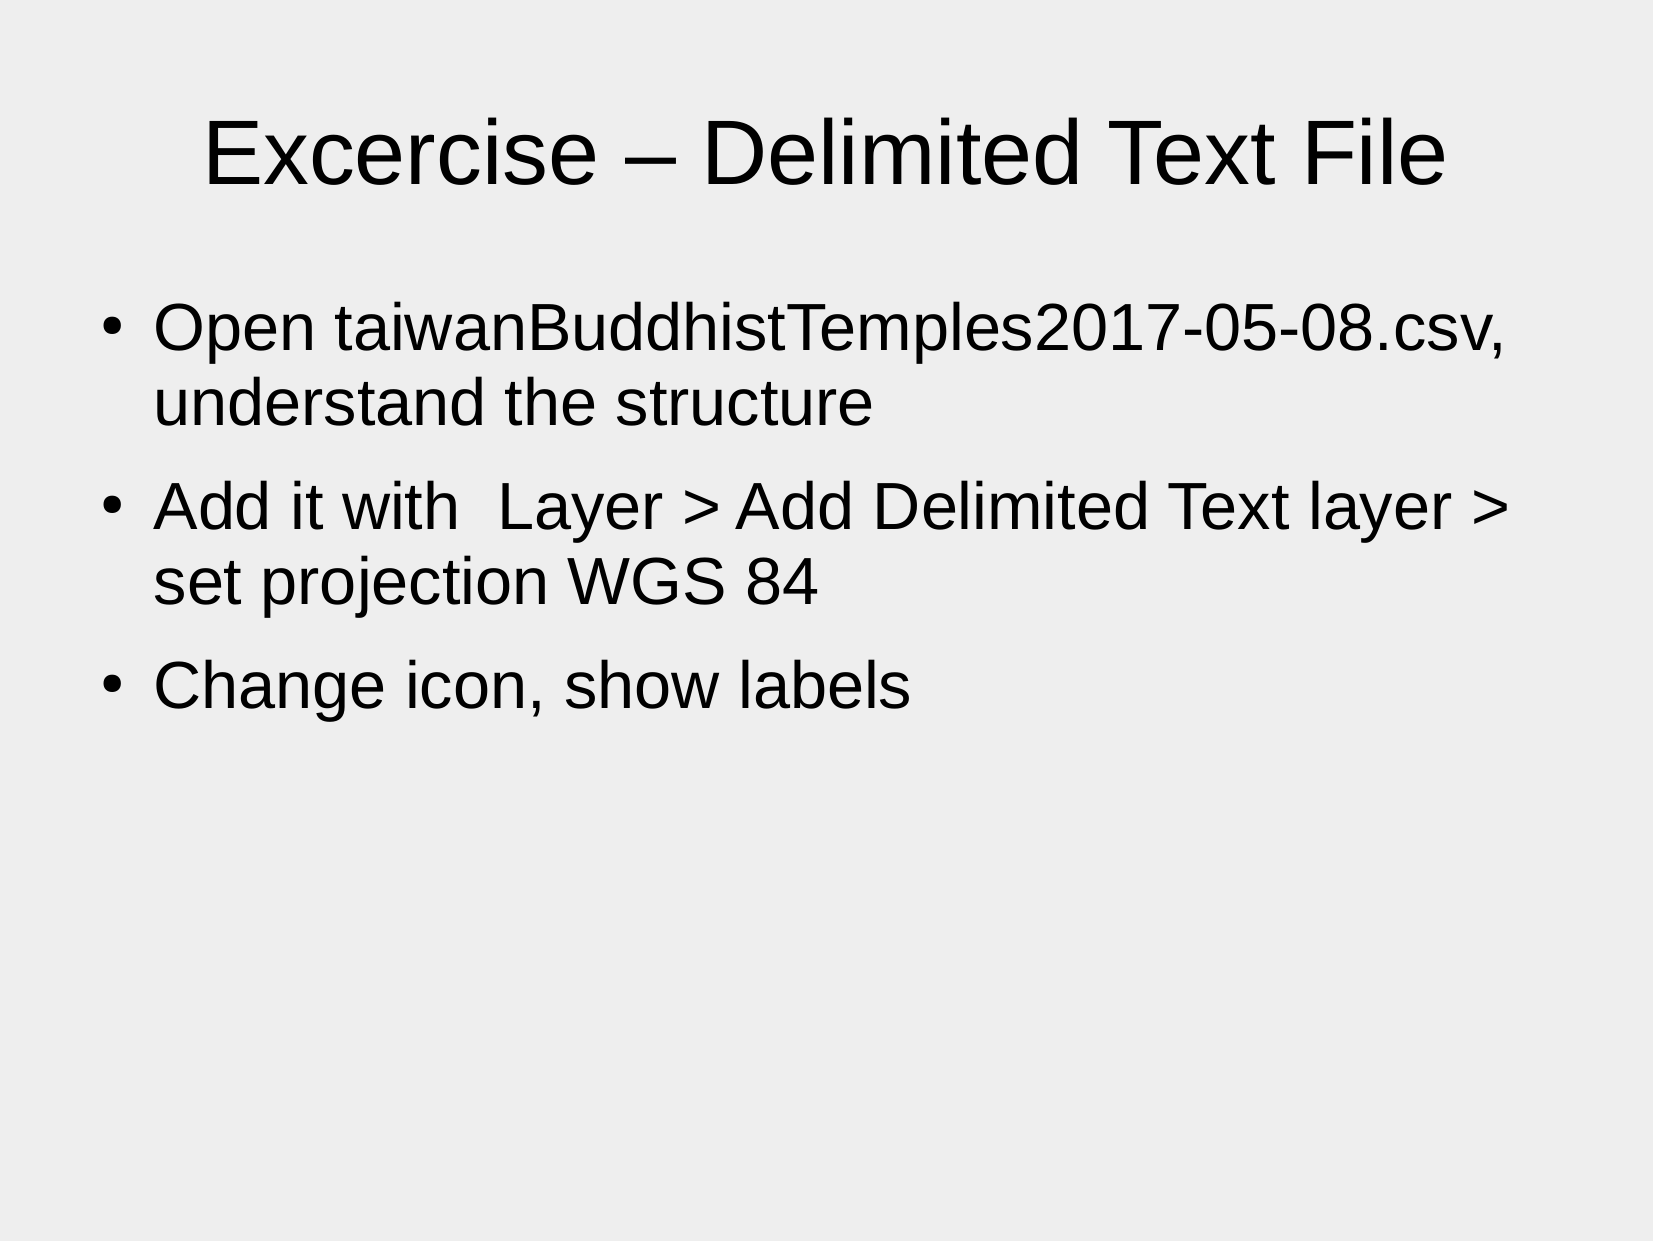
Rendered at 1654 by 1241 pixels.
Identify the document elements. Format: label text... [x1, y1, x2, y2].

title Excercise – Delimited Text File [82, 49, 1571, 257]
list Open taiwanBuddhistTemples2017-05-08.csv, understand the structure Add it with Layer > Add Delimited Text layer > set projection WGS 84 Change icon, show labels [82, 290, 1571, 1010]
